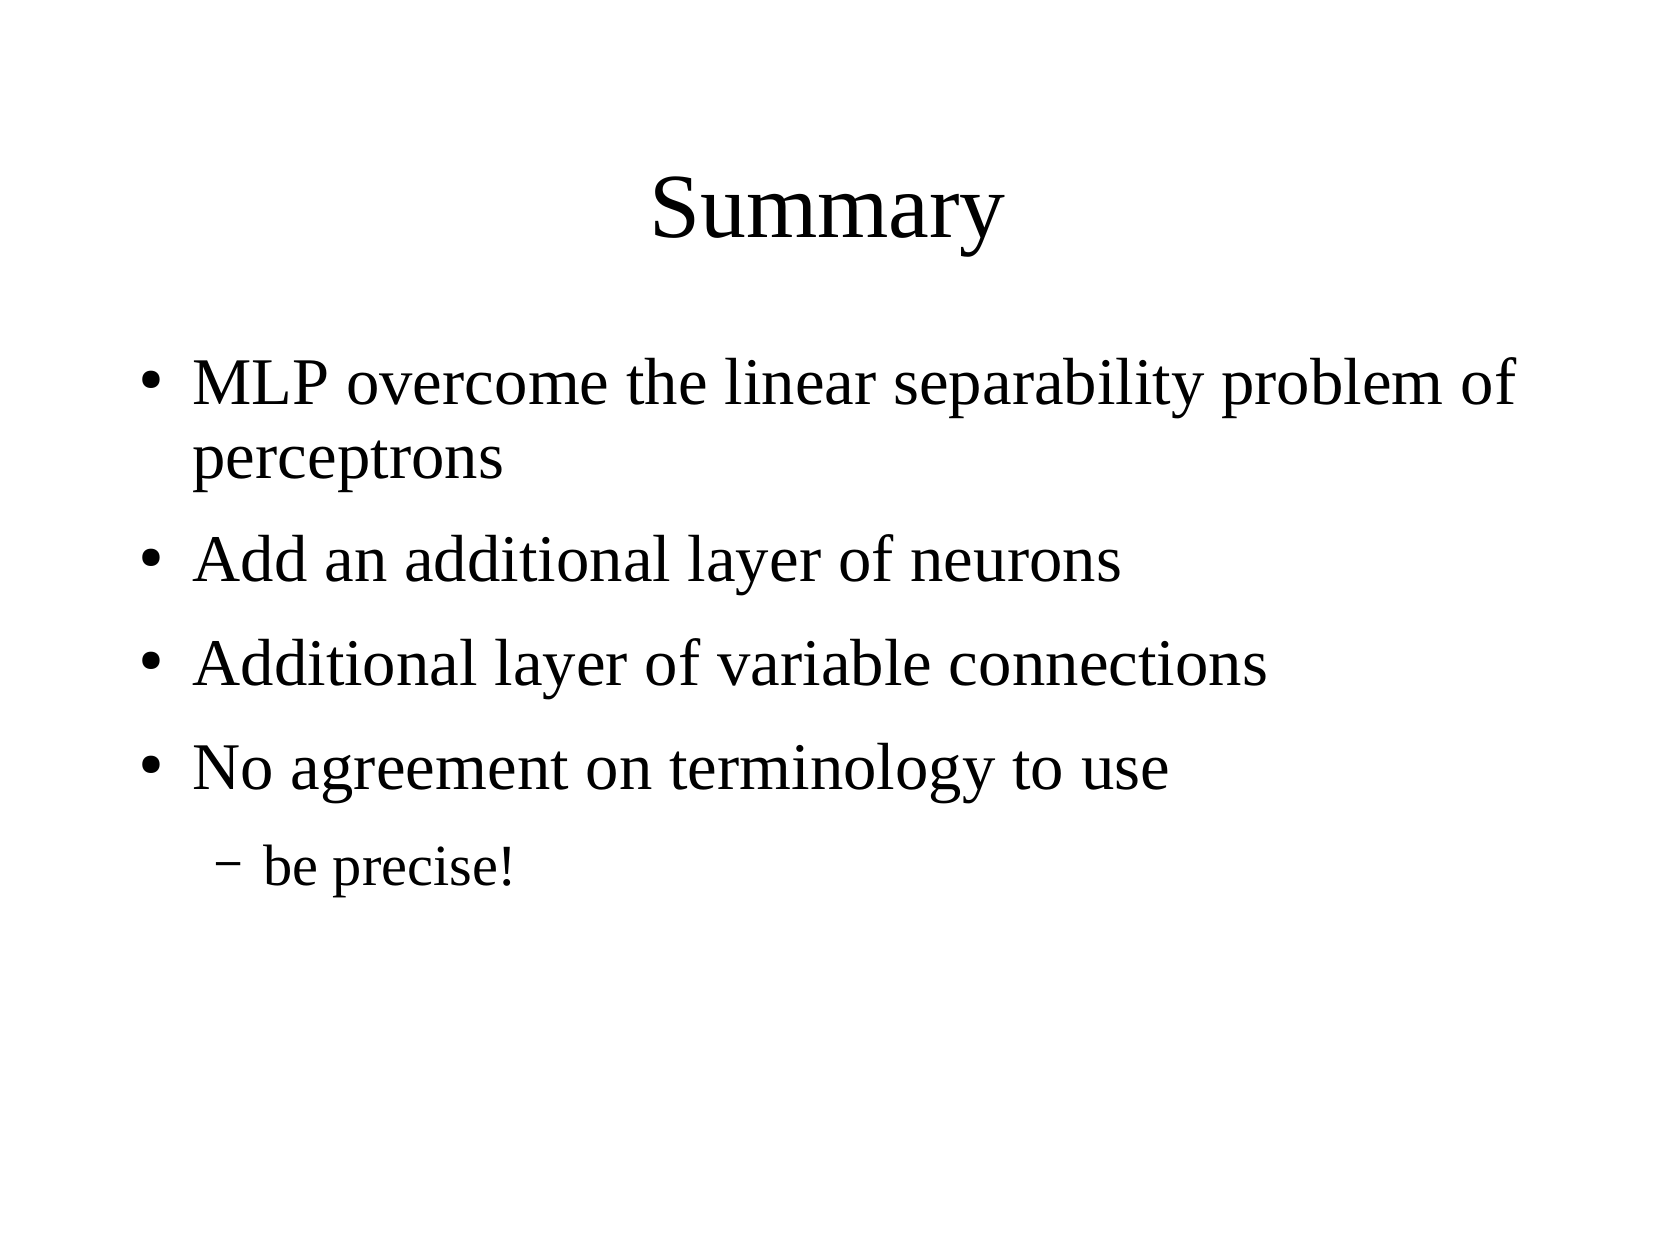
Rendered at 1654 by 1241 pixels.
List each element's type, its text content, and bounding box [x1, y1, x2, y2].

list MLP overcome the linear separability problem of perceptrons Add an additional layer of neurons Additional layer of variable connections No agreement on terminology to use be precise! [121, 344, 1534, 1127]
title Summary [121, 102, 1534, 311]
